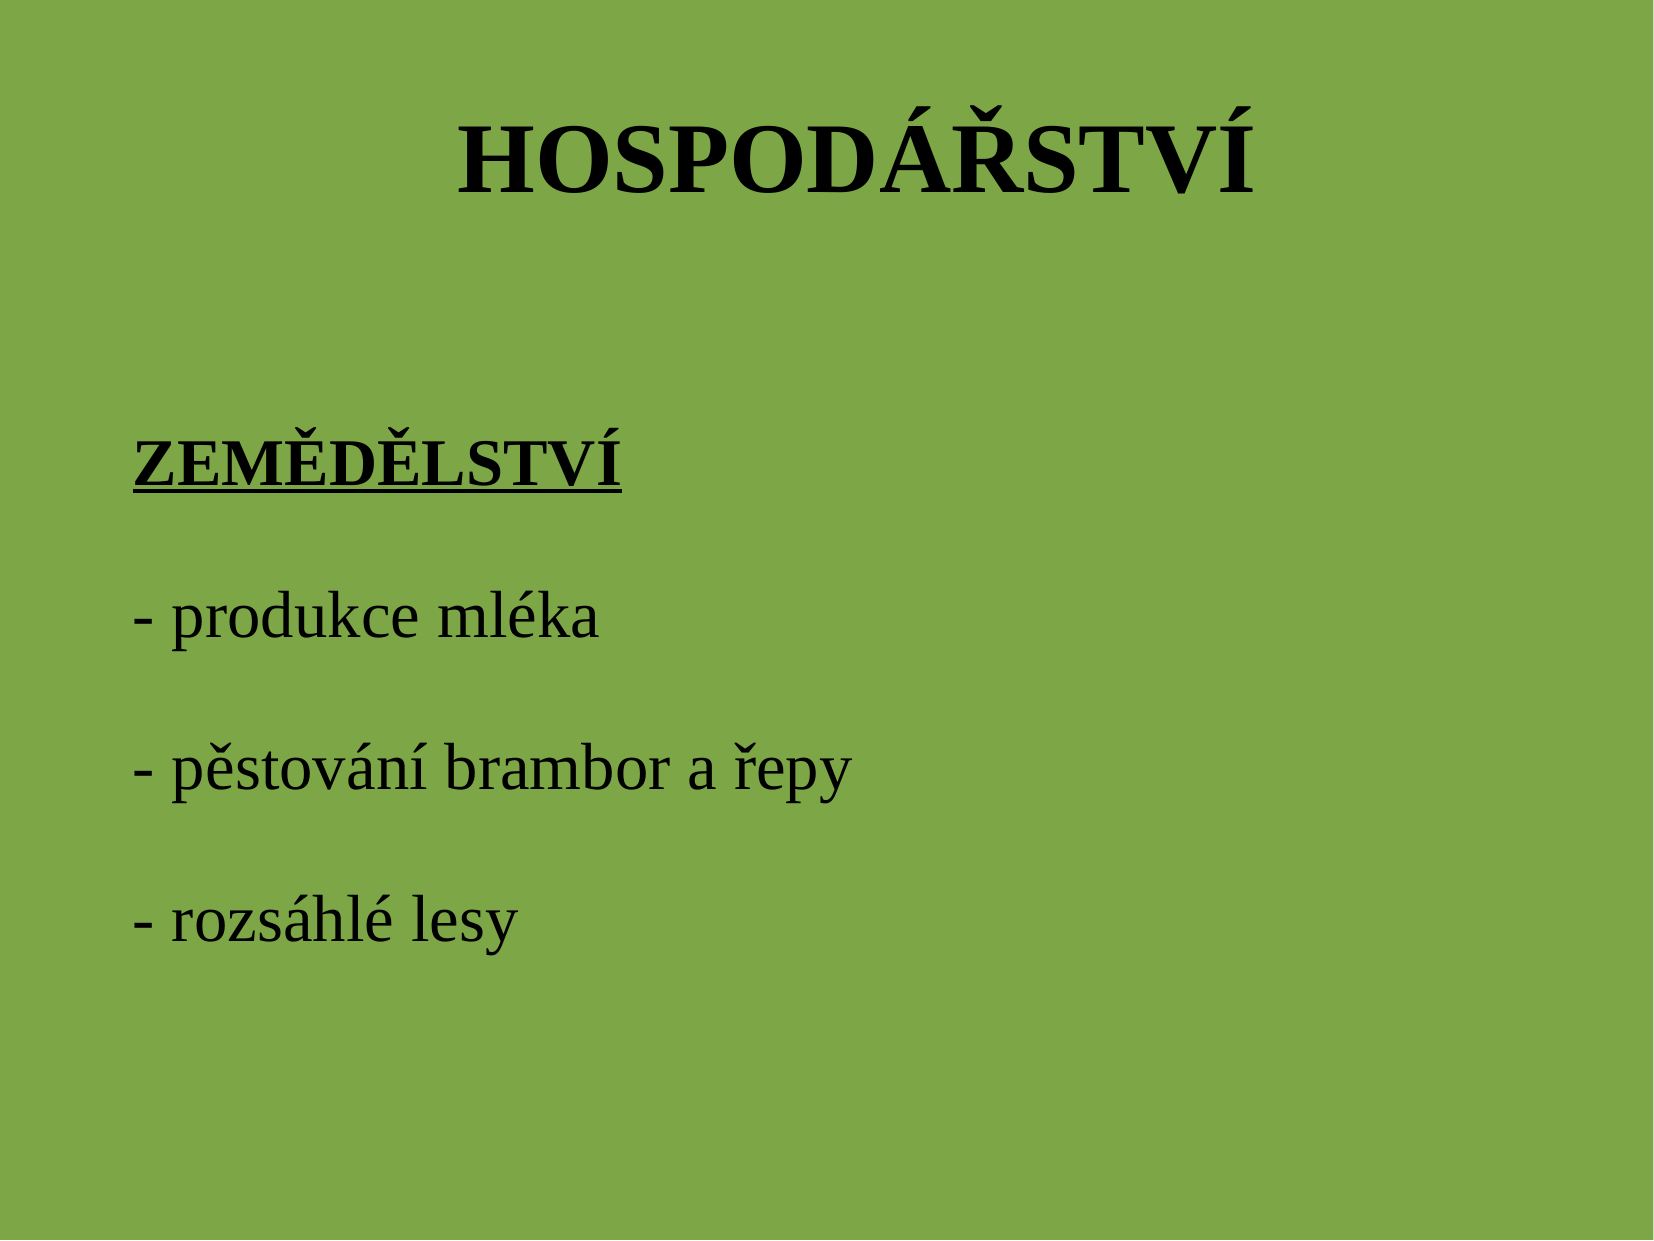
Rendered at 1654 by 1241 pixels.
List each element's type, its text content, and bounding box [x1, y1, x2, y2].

text_box HOSPODÁŘSTVÍ [442, 88, 1654, 325]
text_box ZEMĚDĚLSTVÍ - produkce mléka - pěstování brambor a řepy - rozsáhlé lesy [118, 413, 1654, 798]
